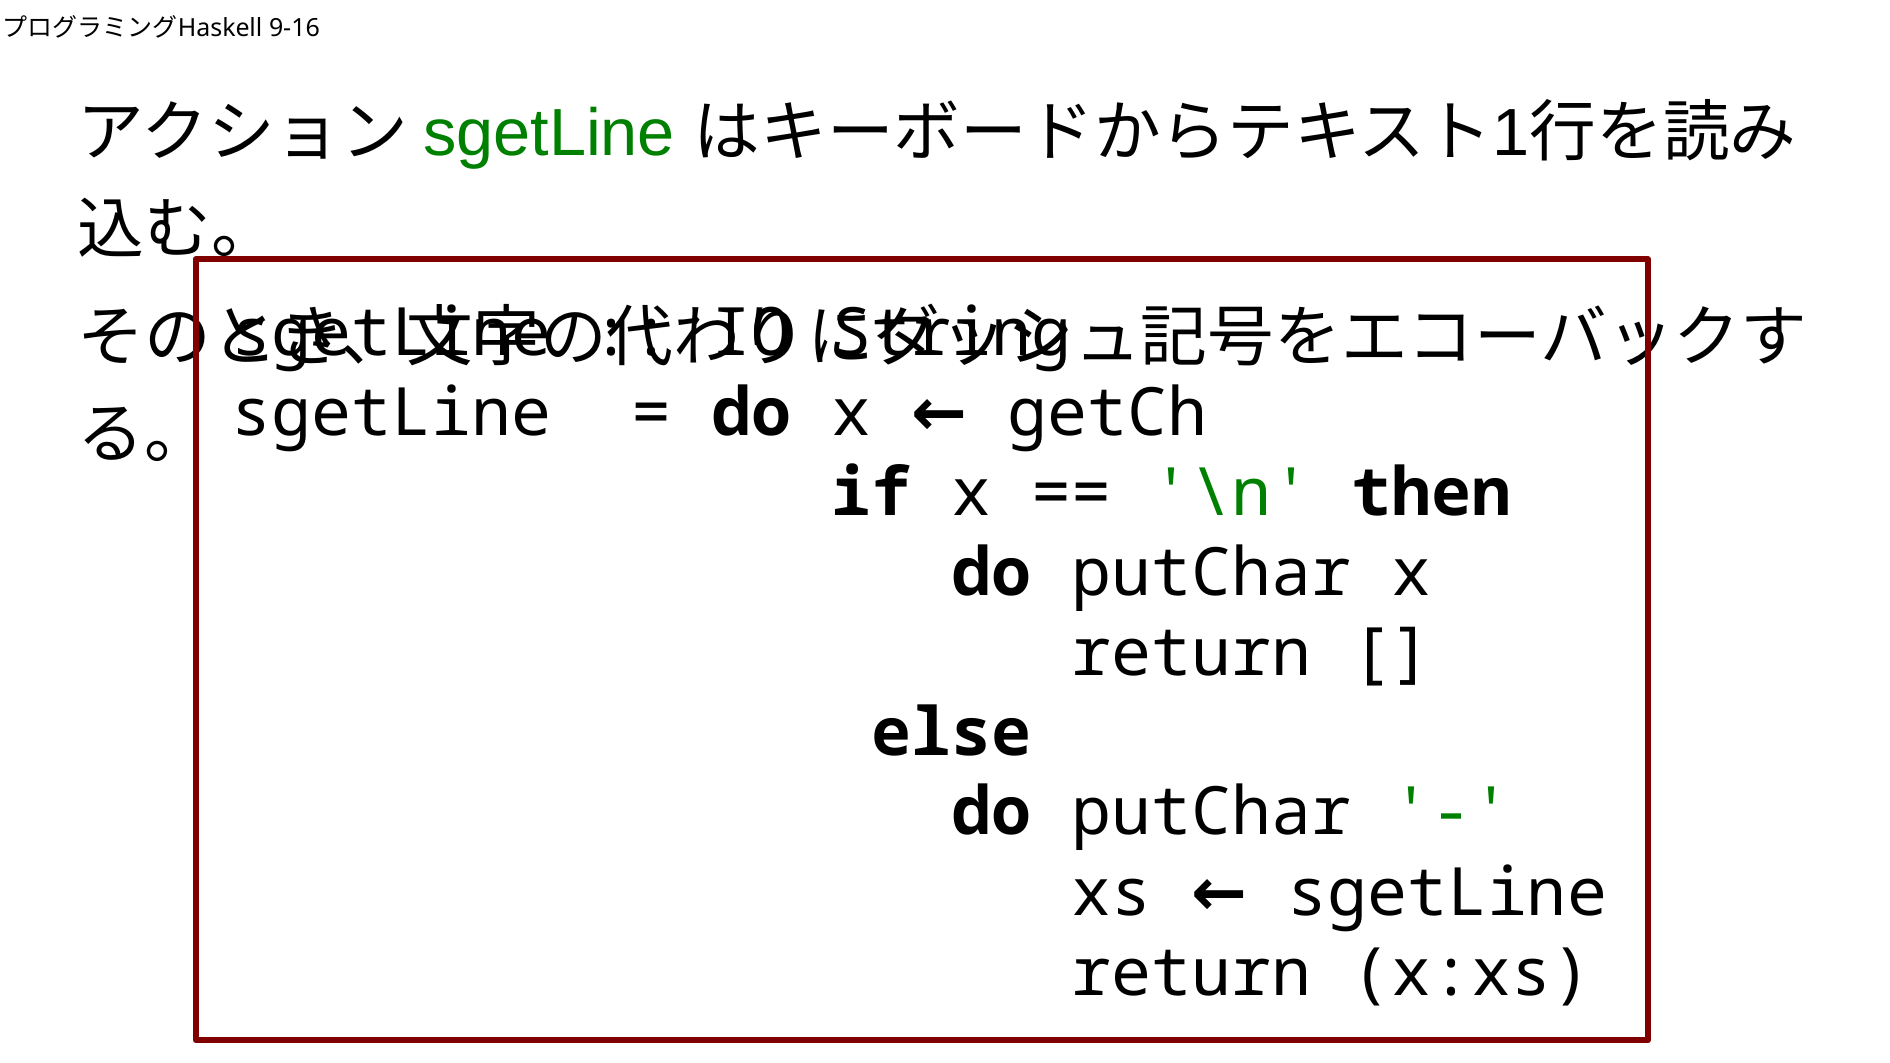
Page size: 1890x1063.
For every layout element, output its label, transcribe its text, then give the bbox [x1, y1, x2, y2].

list アクション sgetLine はキーボードからテキスト1行を読み込む。 そのとき、文字の代わりにダッシュ記号をエコーバックする。 [75, 74, 1850, 235]
text_box sgetLine :: IO String sgetLine = do x ← getCh if x == '\n' then do putChar x return [] else do putChar '-' xs ← sgetLine return (x:xs) [195, 259, 1648, 1041]
